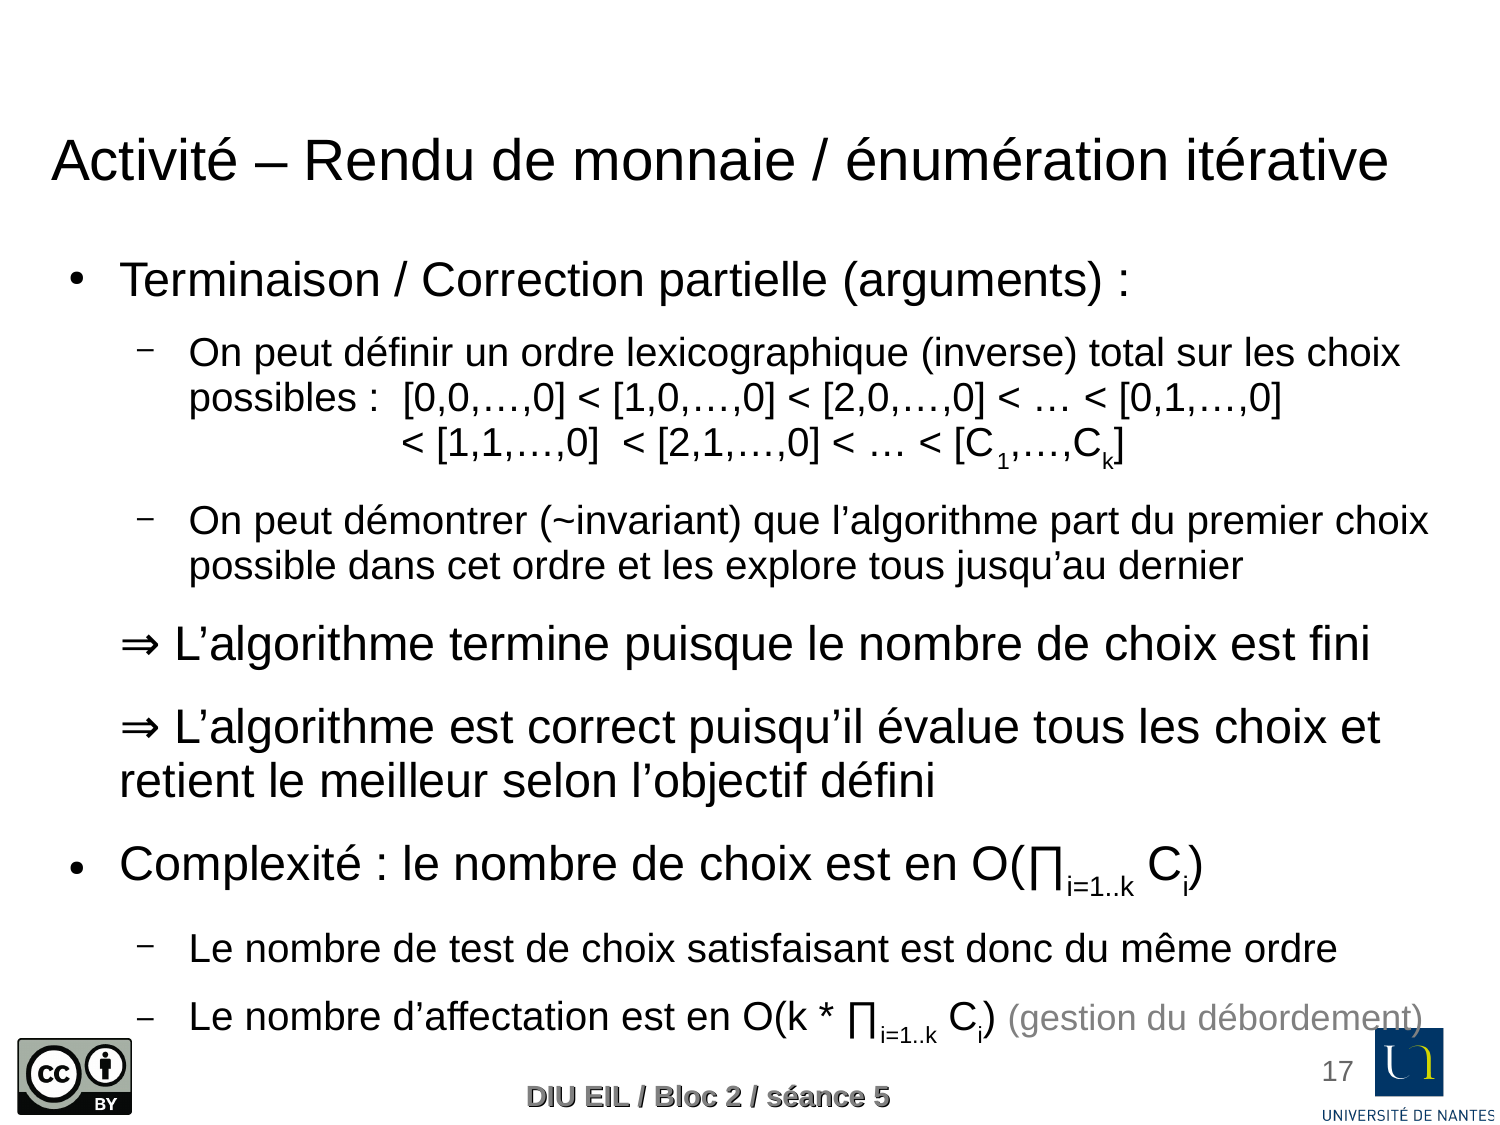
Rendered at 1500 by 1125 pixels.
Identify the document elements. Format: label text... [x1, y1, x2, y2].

list Terminaison / Correction partielle (arguments) : On peut définir un ordre lexicographique (inverse) total sur les choix possibles : [0,0,…,0] < [1,0,…,0] < [2,0,…,0] < … < [0,1,…,0] < [1,1,…,0] < [2,1,…,0] < … < [C1,…,Ck] On peut démontrer (~invariant) que l’algorithme part du premier choix possible dans cet ordre et les explore tous jusqu’au dernier ⇒ L’algorithme termine puisque le nombre de choix est fini ⇒ L’algorithme est correct puisqu’il évalue tous les choix et retient le meilleur selon l’objectif défini Complexité : le nombre de choix est en O(∏i=1..k Ci) Le nombre de test de choix satisfaisant est donc du même ordre Le nombre d’affectation est en O(k * ∏i=1..k Ci) (gestion du débordement) [51, 252, 1449, 1064]
picture [1323, 1028, 1495, 1121]
title Activité – Rendu de monnaie / énumération itérative [51, 97, 1449, 223]
picture [17, 1038, 132, 1115]
